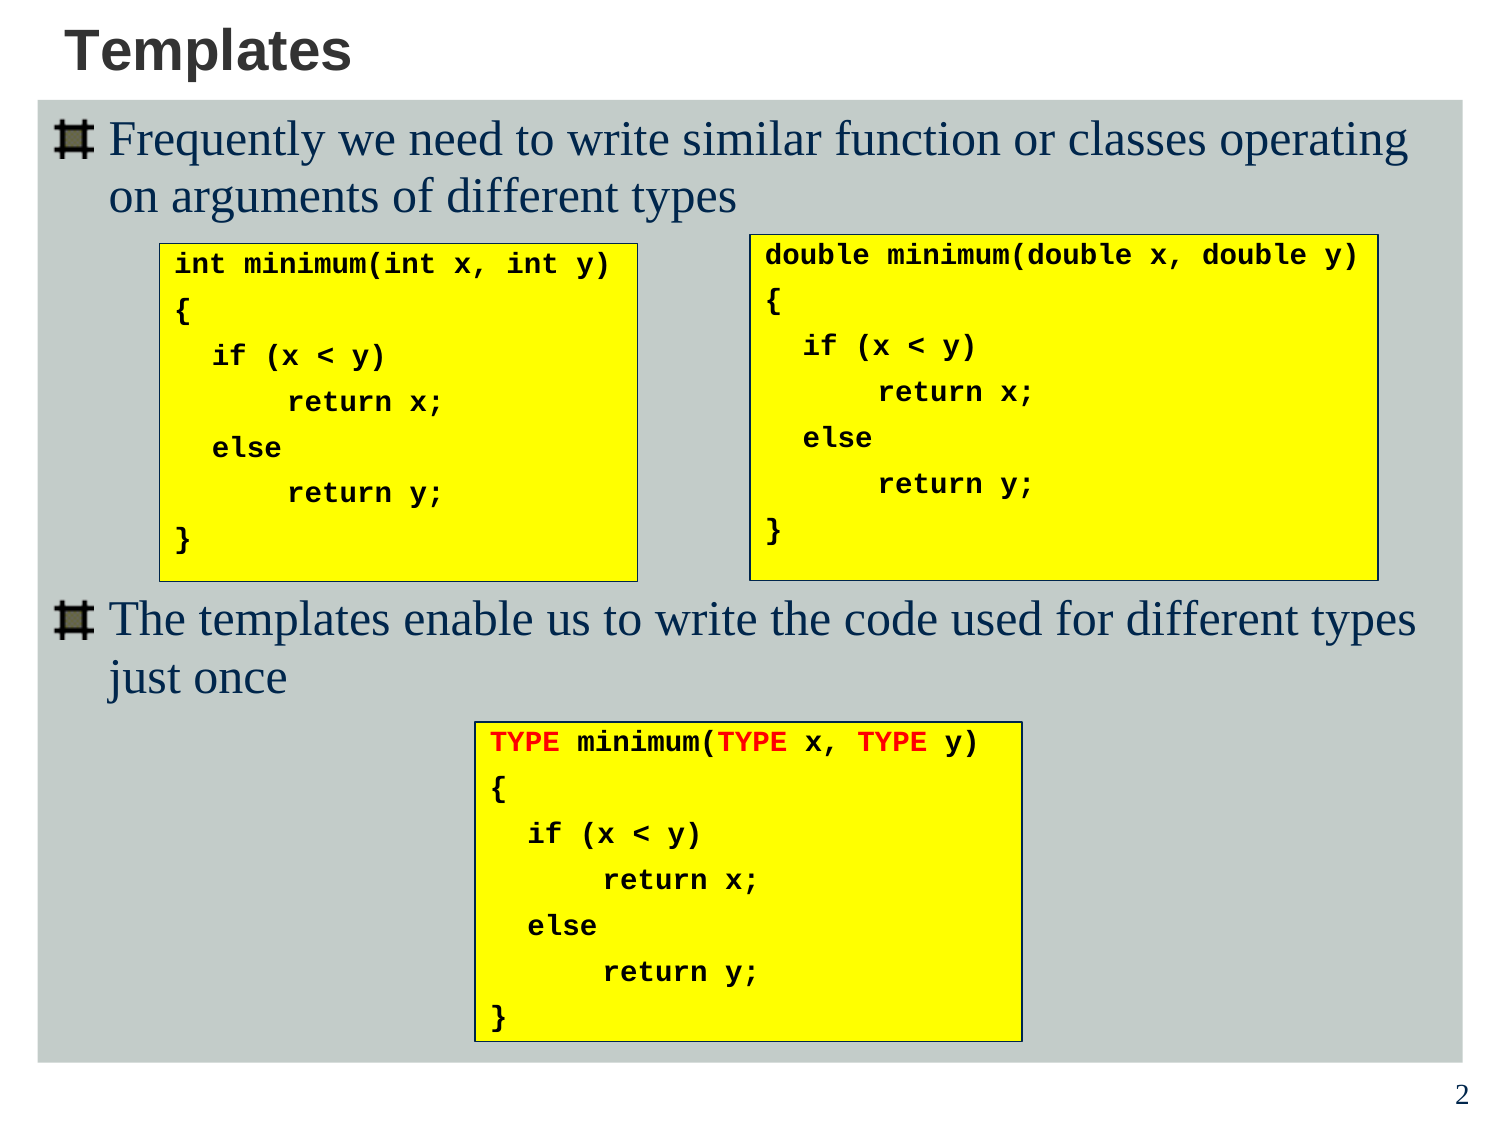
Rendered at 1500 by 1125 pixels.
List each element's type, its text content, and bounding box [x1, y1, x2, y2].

text_box TYPE minimum(TYPE x, TYPE y) { if (x < y) return x; else return y; } [474, 721, 1022, 1077]
list Frequently we need to write similar function or classes operating on arguments of different types The templates enable us to write the code used for different types just once [37, 99, 1463, 1063]
title Templates [50, 0, 1450, 91]
text_box double minimum(double x, double y) { if (x < y) return x; else return y; } [750, 234, 1379, 619]
text_box int minimum(int x, int y) { if (x < y) return x; else return y; } [159, 243, 638, 619]
